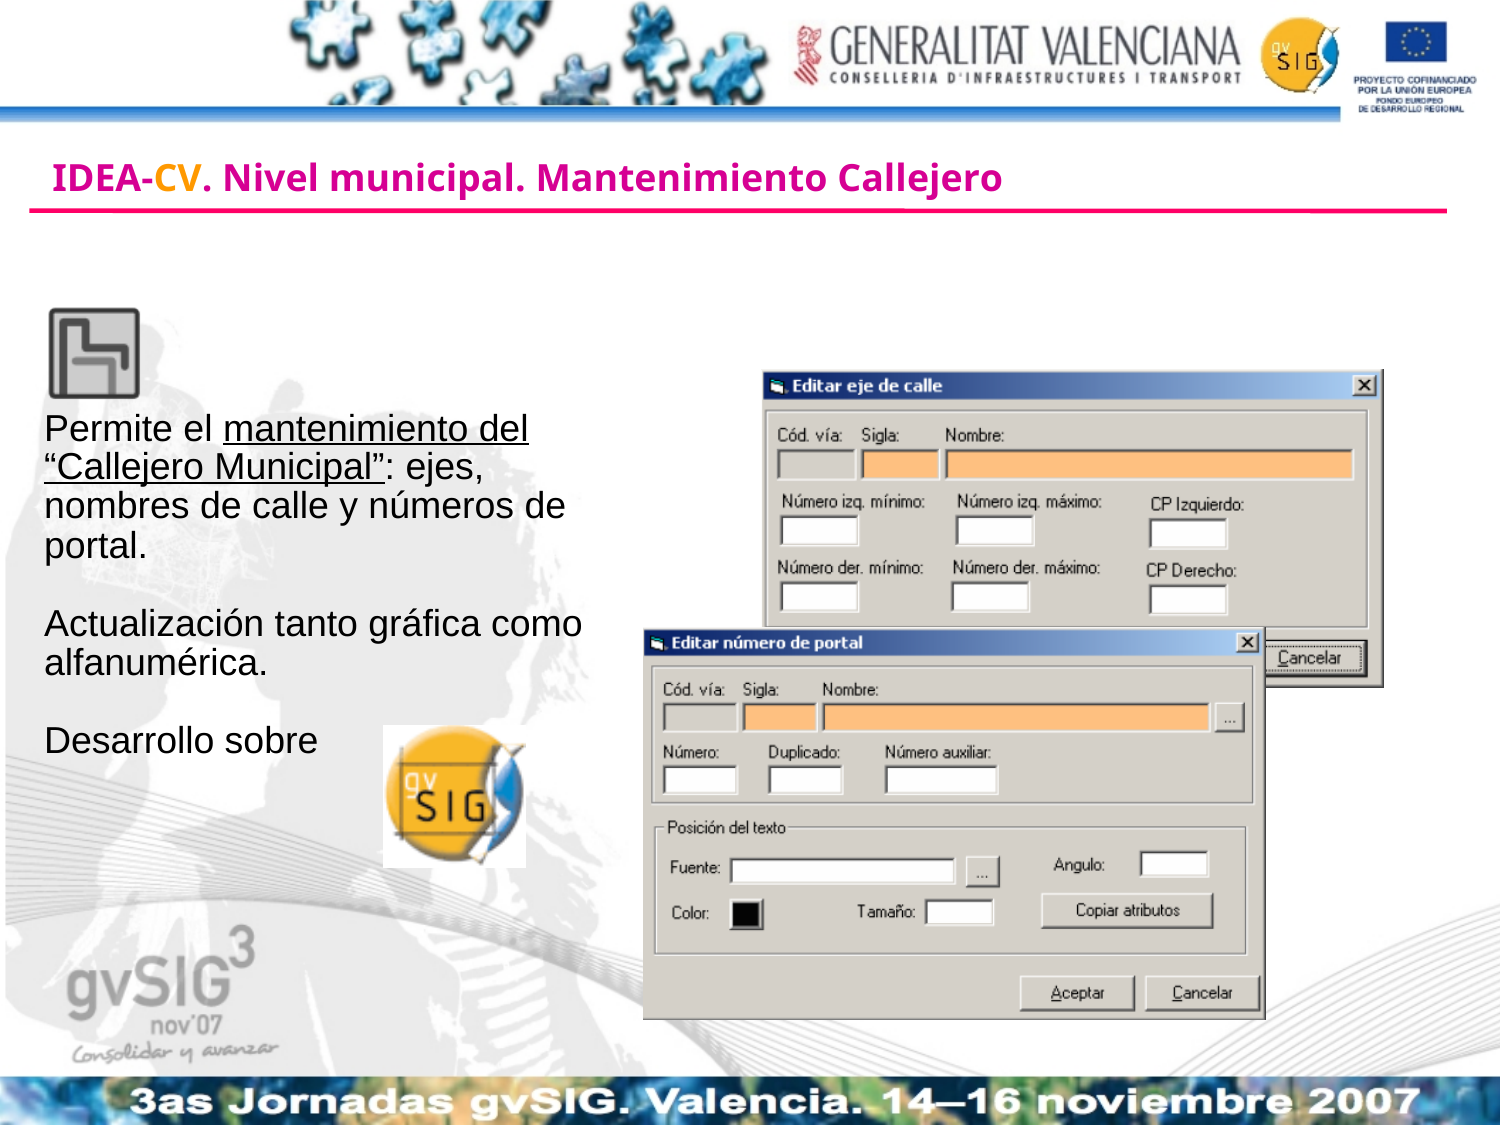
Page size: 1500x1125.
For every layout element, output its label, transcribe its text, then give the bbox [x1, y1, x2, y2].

text_box Permite el mantenimiento del “Callejero Municipal”: ejes, nombres de calle y números de portal. Actualización tanto gráfica como alfanumérica. Desarrollo sobre [29, 402, 650, 769]
text_box IDEA-CV. Nivel municipal. Mantenimiento Callejero [37, 137, 1442, 208]
picture [0, 0, 1500, 1125]
